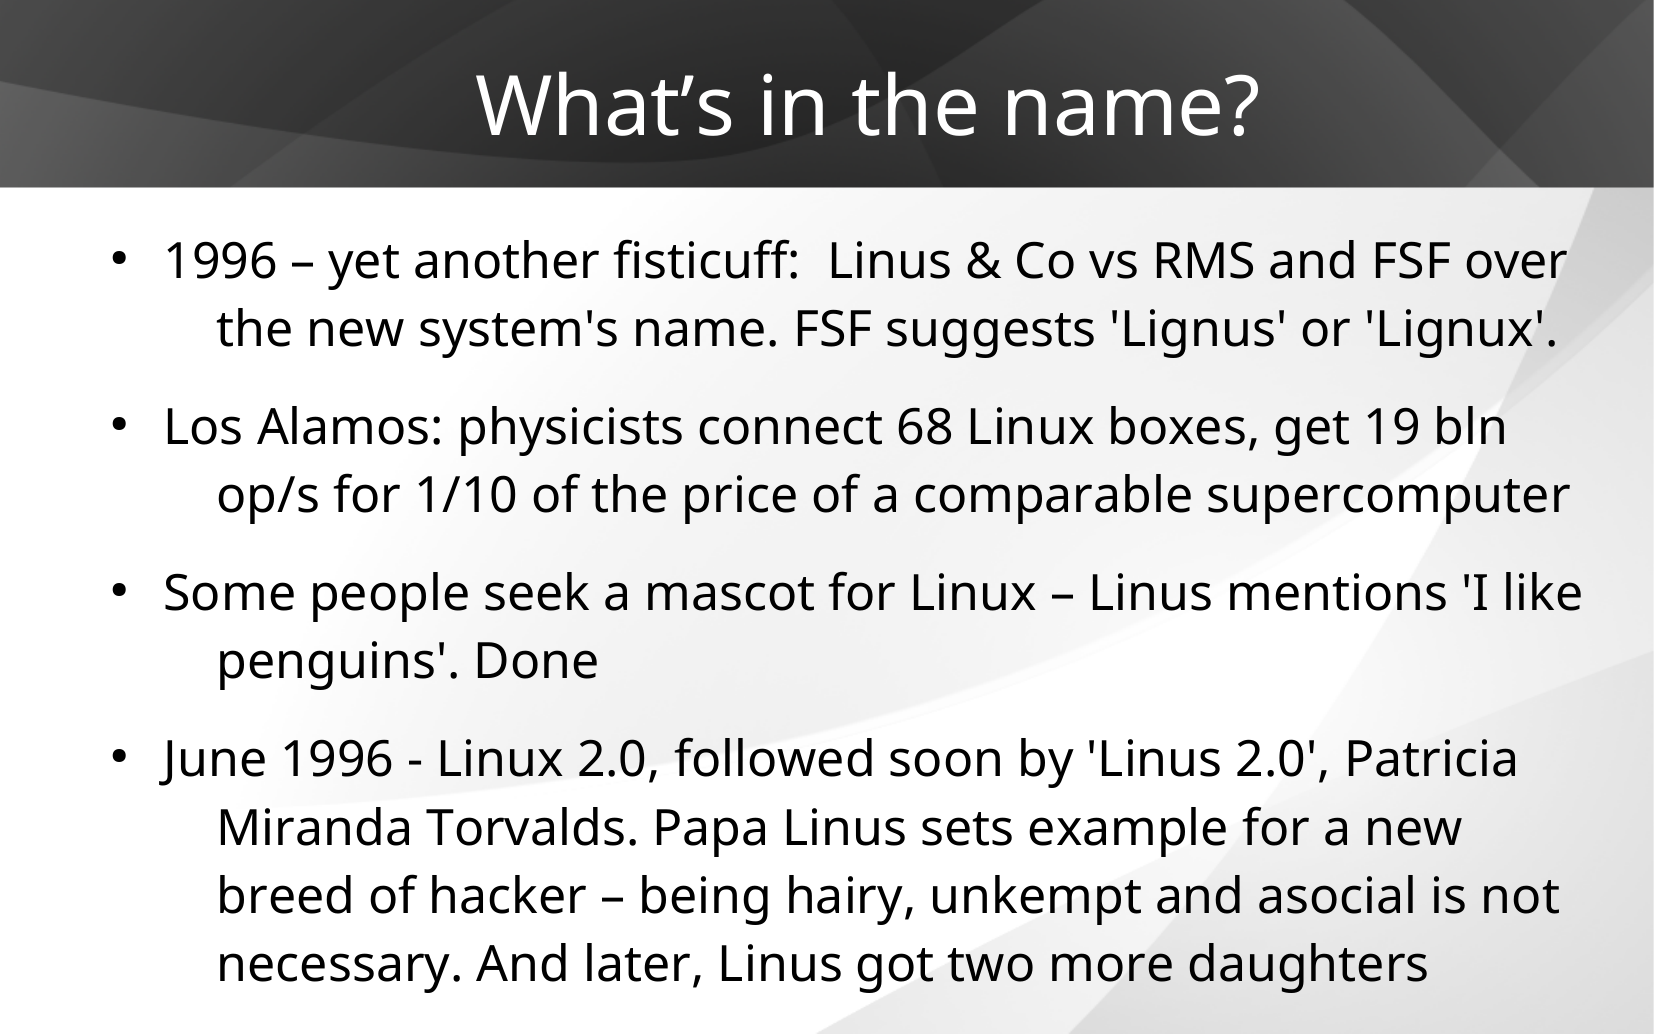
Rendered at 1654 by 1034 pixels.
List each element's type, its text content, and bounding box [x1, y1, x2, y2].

picture [0, 0, 1654, 1034]
list 1996 – yet another fisticuff: Linus & Co vs RMS and FSF over the new system's name. FSF suggests 'Lignus' or 'Lignux'. Los Alamos: physicists connect 68 Linux boxes, get 19 bln op/s for 1/10 of the price of a comparable supercomputer Some people seek a mascot for Linux – Linus mentions 'I like penguins'. Done June 1996 - Linux 2.0, followed soon by 'Linus 2.0', Patricia Miranda Torvalds. Papa Linus sets example for a new breed of hacker – being hairy, unkempt and asocial is not necessary. And later, Linus got two more daughters [75, 225, 1613, 1013]
title What’s in the name? [124, 0, 1613, 208]
